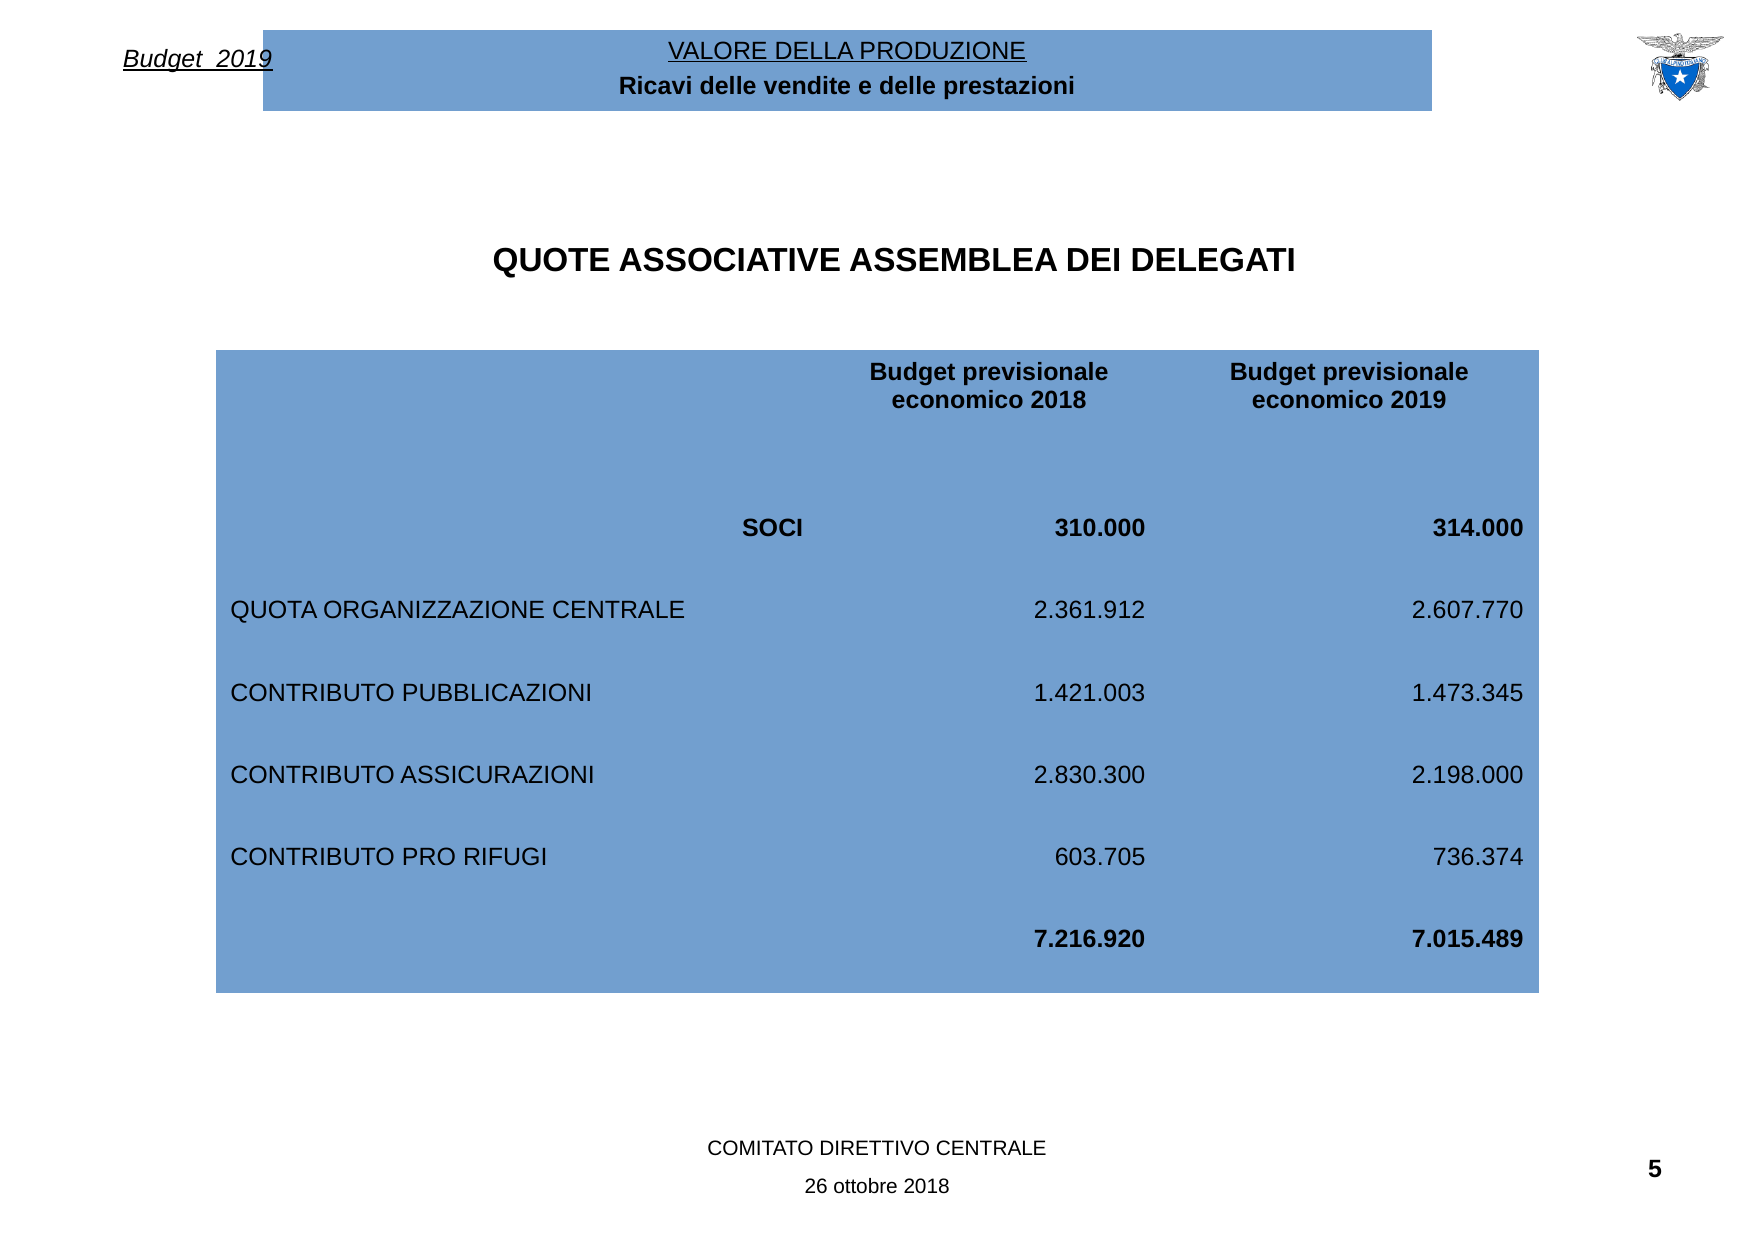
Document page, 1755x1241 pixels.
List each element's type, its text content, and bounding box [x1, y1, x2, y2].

table_cell 7.015.489 [1161, 918, 1539, 993]
table_cell 1.473.345 [1161, 671, 1539, 753]
table_cell 2.361.912 [818, 589, 1161, 671]
table_header Budget previsionale economico 2018 [818, 350, 1161, 507]
table_cell 2.830.300 [818, 753, 1161, 836]
table_cell 7.216.920 [818, 918, 1161, 993]
table_cell CONTRIBUTO PUBBLICAZIONI [216, 671, 818, 753]
table_cell 310.000 [818, 507, 1161, 589]
text_box COMITATO DIRETTIVO CENTRALE 26 ottobre 2018 [62, 1127, 1693, 1206]
table_header VALORE DELLA PRODUZIONE Ricavi delle vendite e delle prestazioni [263, 30, 1432, 111]
table_header [216, 350, 818, 507]
table_cell 2.607.770 [1161, 589, 1539, 671]
text_box Budget 2019 [50, 35, 346, 82]
table_cell SOCI [216, 507, 818, 589]
table_cell 603.705 [818, 836, 1161, 918]
table_cell CONTRIBUTO PRO RIFUGI [216, 836, 818, 918]
table_cell [216, 918, 818, 993]
text_box QUOTE ASSOCIATIVE ASSEMBLEA DEI DELEGATI [404, 230, 1385, 286]
table_cell 736.374 [1161, 836, 1539, 918]
table_header Budget previsionale economico 2019 [1161, 350, 1539, 507]
table_cell CONTRIBUTO ASSICURAZIONI [216, 753, 818, 836]
picture [1633, 29, 1728, 108]
table_cell 1.421.003 [818, 671, 1161, 753]
table_cell 314.000 [1161, 507, 1539, 589]
table_cell QUOTA ORGANIZZAZIONE CENTRALE [216, 589, 818, 671]
table_cell 2.198.000 [1161, 753, 1539, 836]
